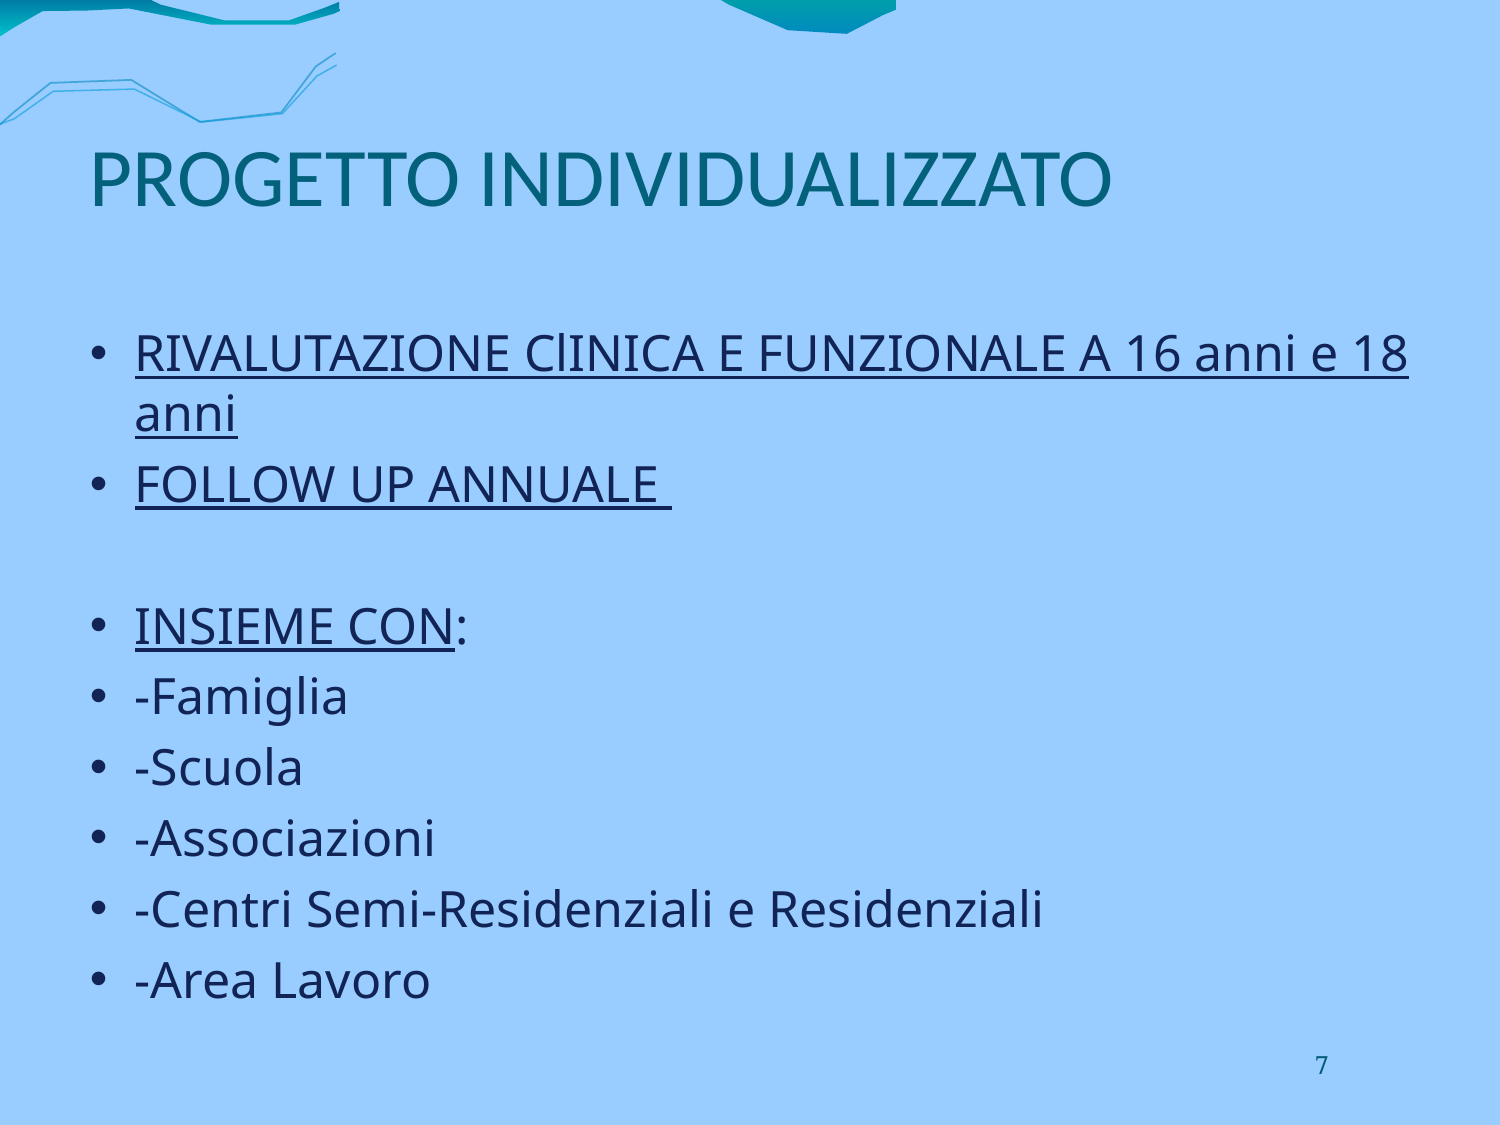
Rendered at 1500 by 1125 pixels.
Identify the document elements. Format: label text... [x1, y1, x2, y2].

slide_number <numero> [1299, 1042, 1425, 1103]
title PROGETTO INDIVIDUALIZZATO [75, 115, 1425, 304]
list RIVALUTAZIONE ClINICA E FUNZIONALE A 16 anni e 18 anni FOLLOW UP ANNUALE INSIEME CON: -Famiglia -Scuola -Associazioni -Centri Semi-Residenziali e Residenziali -Area Lavoro [75, 314, 1425, 1038]
